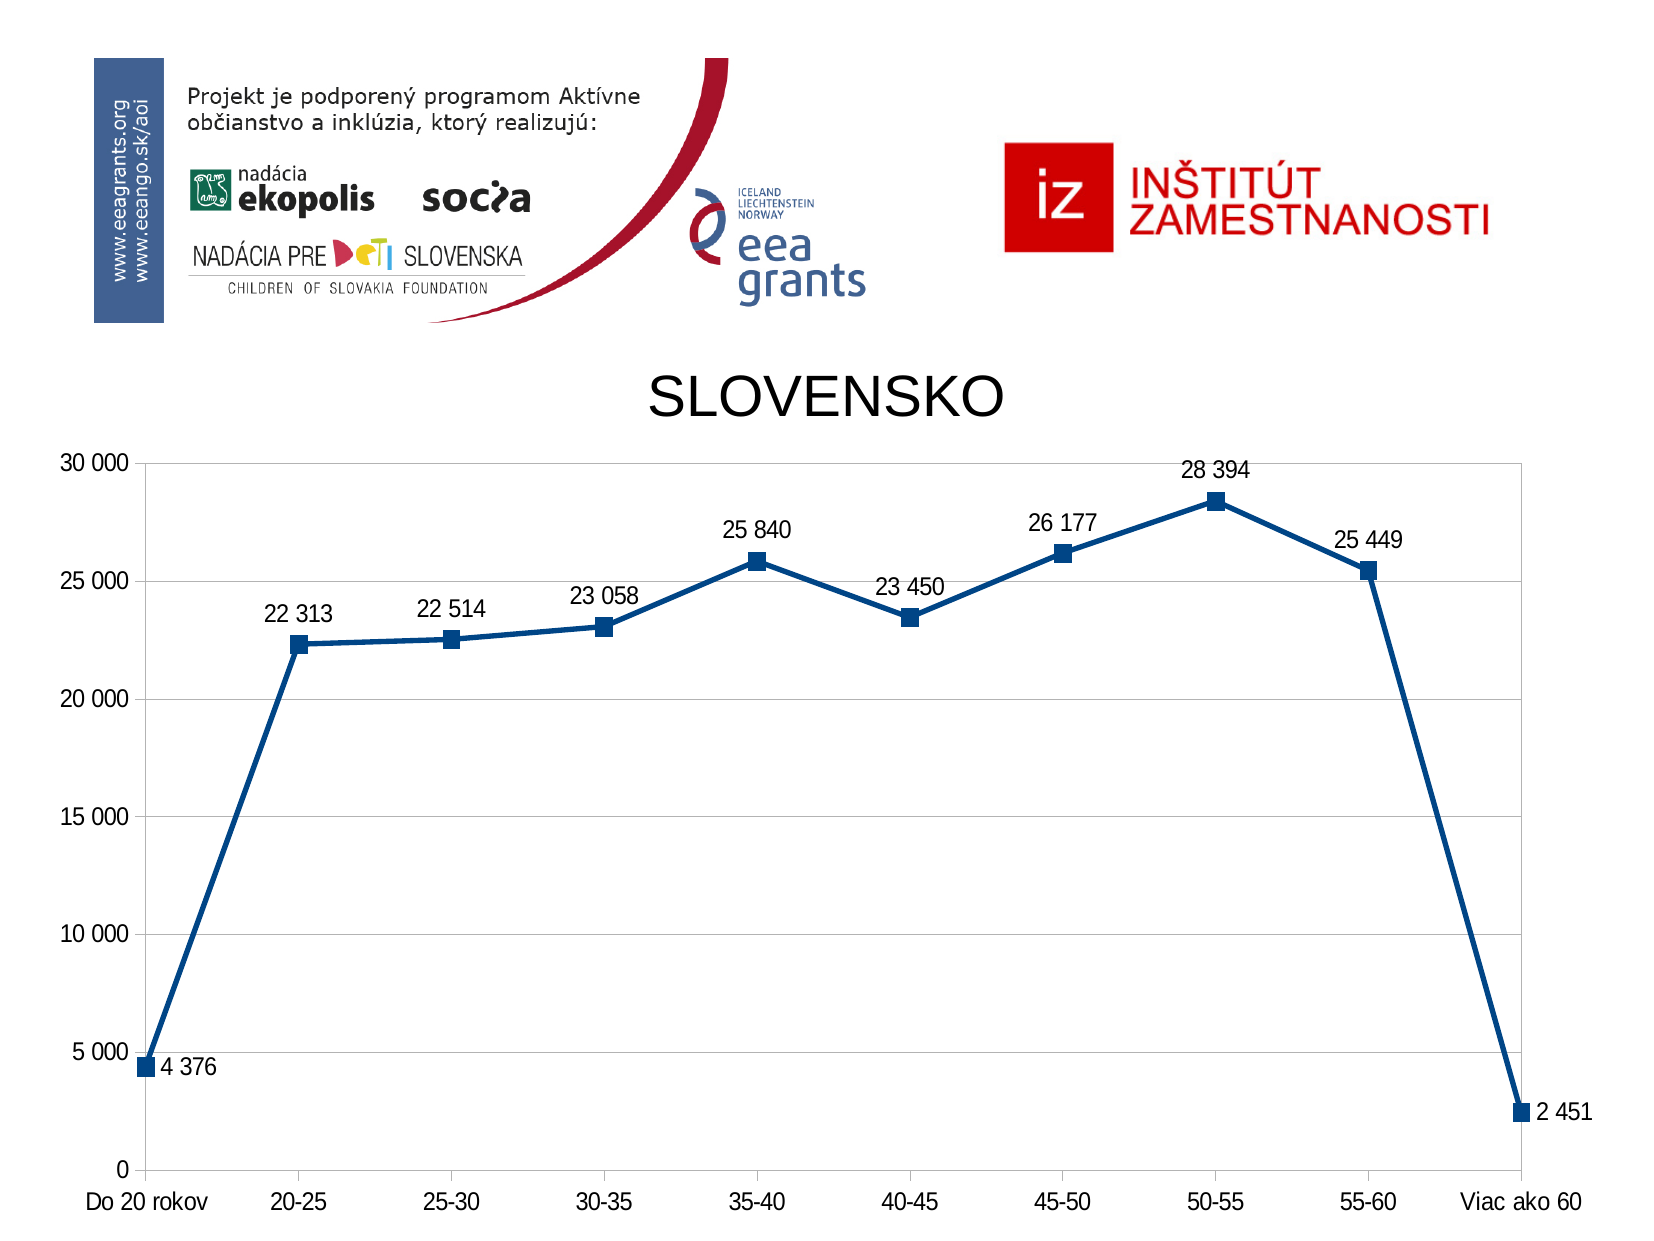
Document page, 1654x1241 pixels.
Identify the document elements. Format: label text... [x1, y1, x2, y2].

picture [944, 47, 1548, 343]
text_box SLOVENSKO [572, 355, 1081, 436]
picture [59, 448, 1594, 1217]
picture [94, 58, 887, 324]
